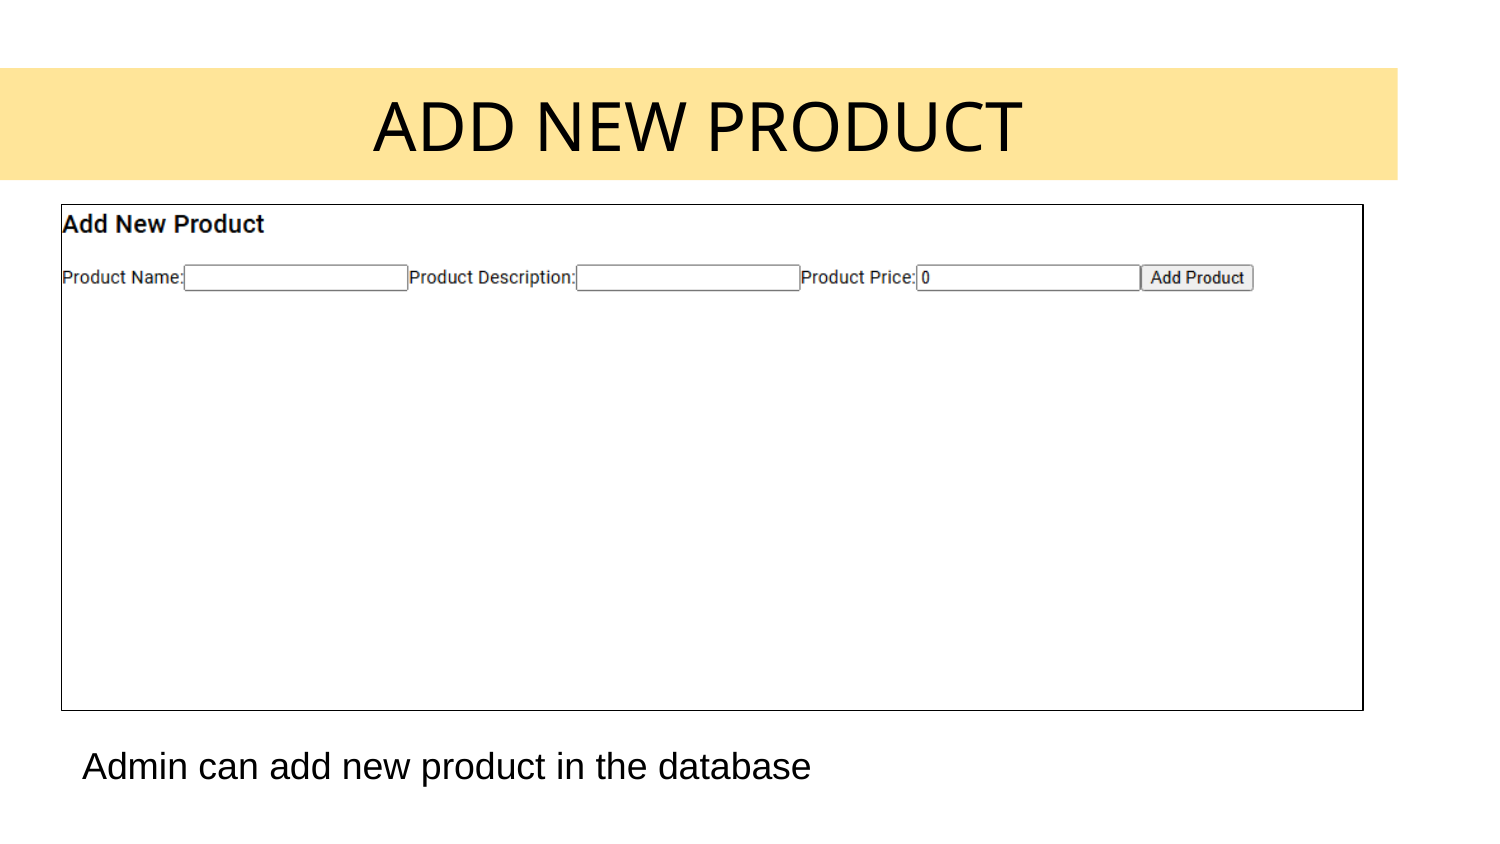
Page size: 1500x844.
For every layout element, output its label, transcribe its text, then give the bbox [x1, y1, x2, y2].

text_box Admin can add new product in the database [67, 727, 927, 802]
title ADD NEW PRODUCT [0, 68, 1398, 181]
picture [62, 205, 1363, 710]
